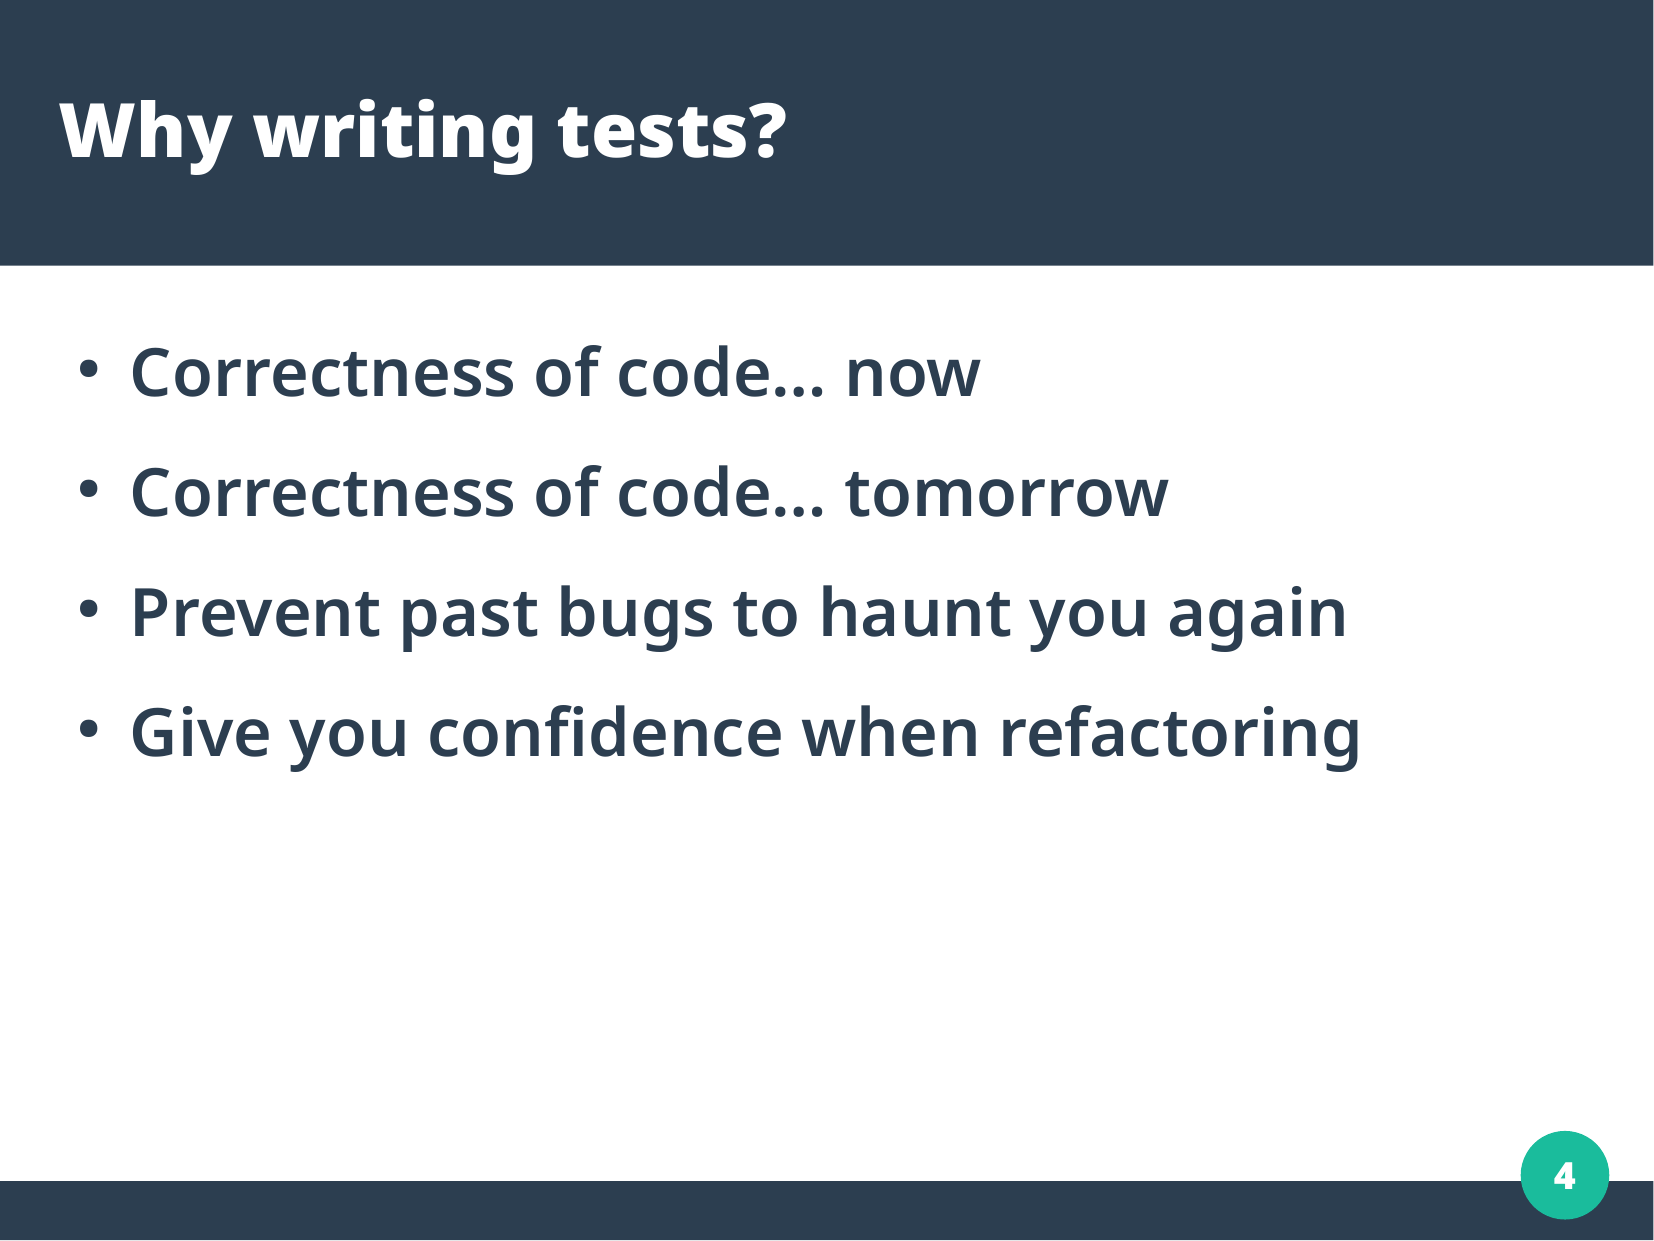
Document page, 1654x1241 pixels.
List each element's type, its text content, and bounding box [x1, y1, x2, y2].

list Correctness of code… now Correctness of code… tomorrow Prevent past bugs to haunt you again Give you confidence when refactoring [59, 324, 1595, 1152]
title Why writing tests? [59, 49, 1595, 207]
